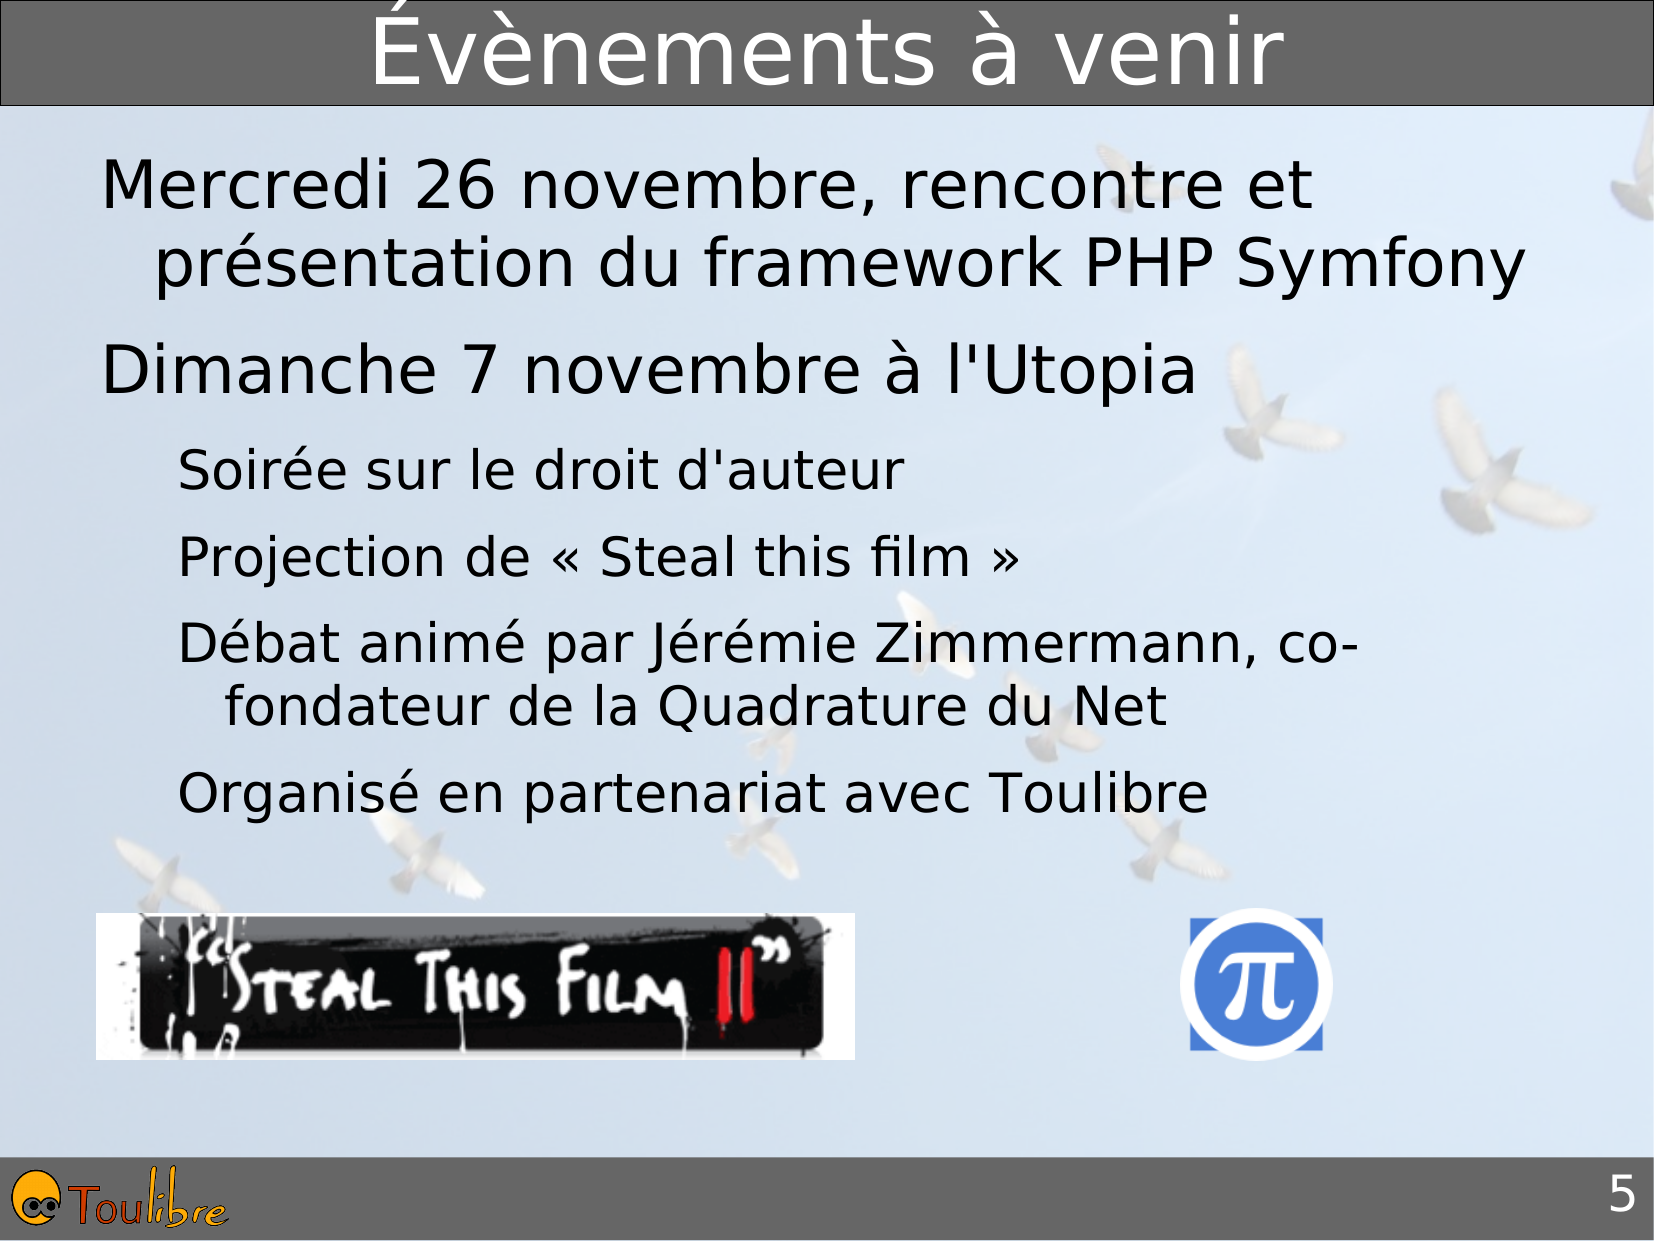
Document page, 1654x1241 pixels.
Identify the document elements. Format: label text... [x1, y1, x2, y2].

picture [11, 1165, 229, 1228]
picture [1180, 908, 1333, 1061]
title Évènements à venir [0, 0, 1654, 107]
picture [96, 913, 855, 1060]
list Mercredi 26 novembre, rencontre et présentation du framework PHP Symfony Dimanche 7 novembre à l'Utopia Soirée sur le droit d'auteur Projection de « Steal this film » Débat animé par Jérémie Zimmermann, co-fondateur de la Quadrature du Net Organisé en partenariat avec Toulibre [82, 146, 1571, 1109]
